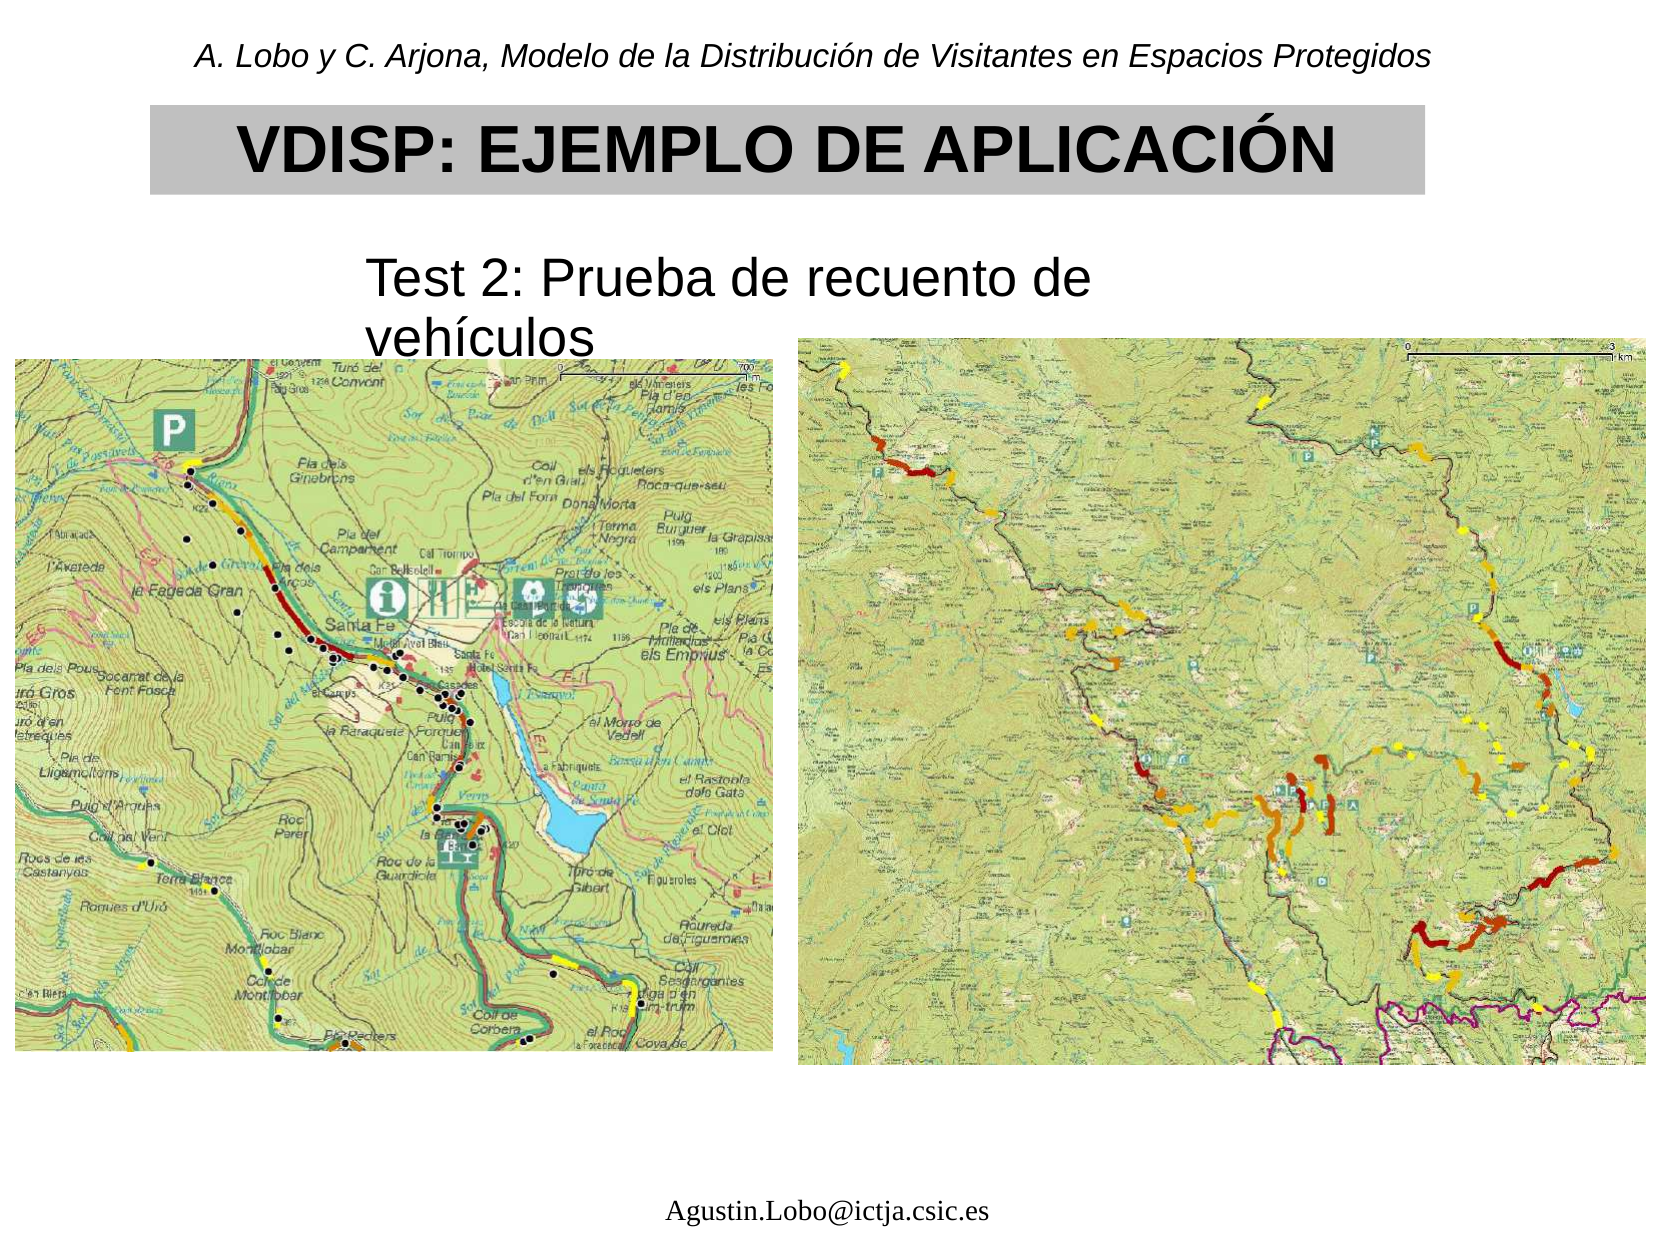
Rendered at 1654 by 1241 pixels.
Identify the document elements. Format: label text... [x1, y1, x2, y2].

picture [15, 359, 773, 1052]
text_box VDISP: EJEMPLO DE APLICACIÓN [150, 105, 1426, 195]
picture [798, 338, 1646, 1066]
text_box Test 2: Prueba de recuento de vehículos [280, 239, 1351, 376]
